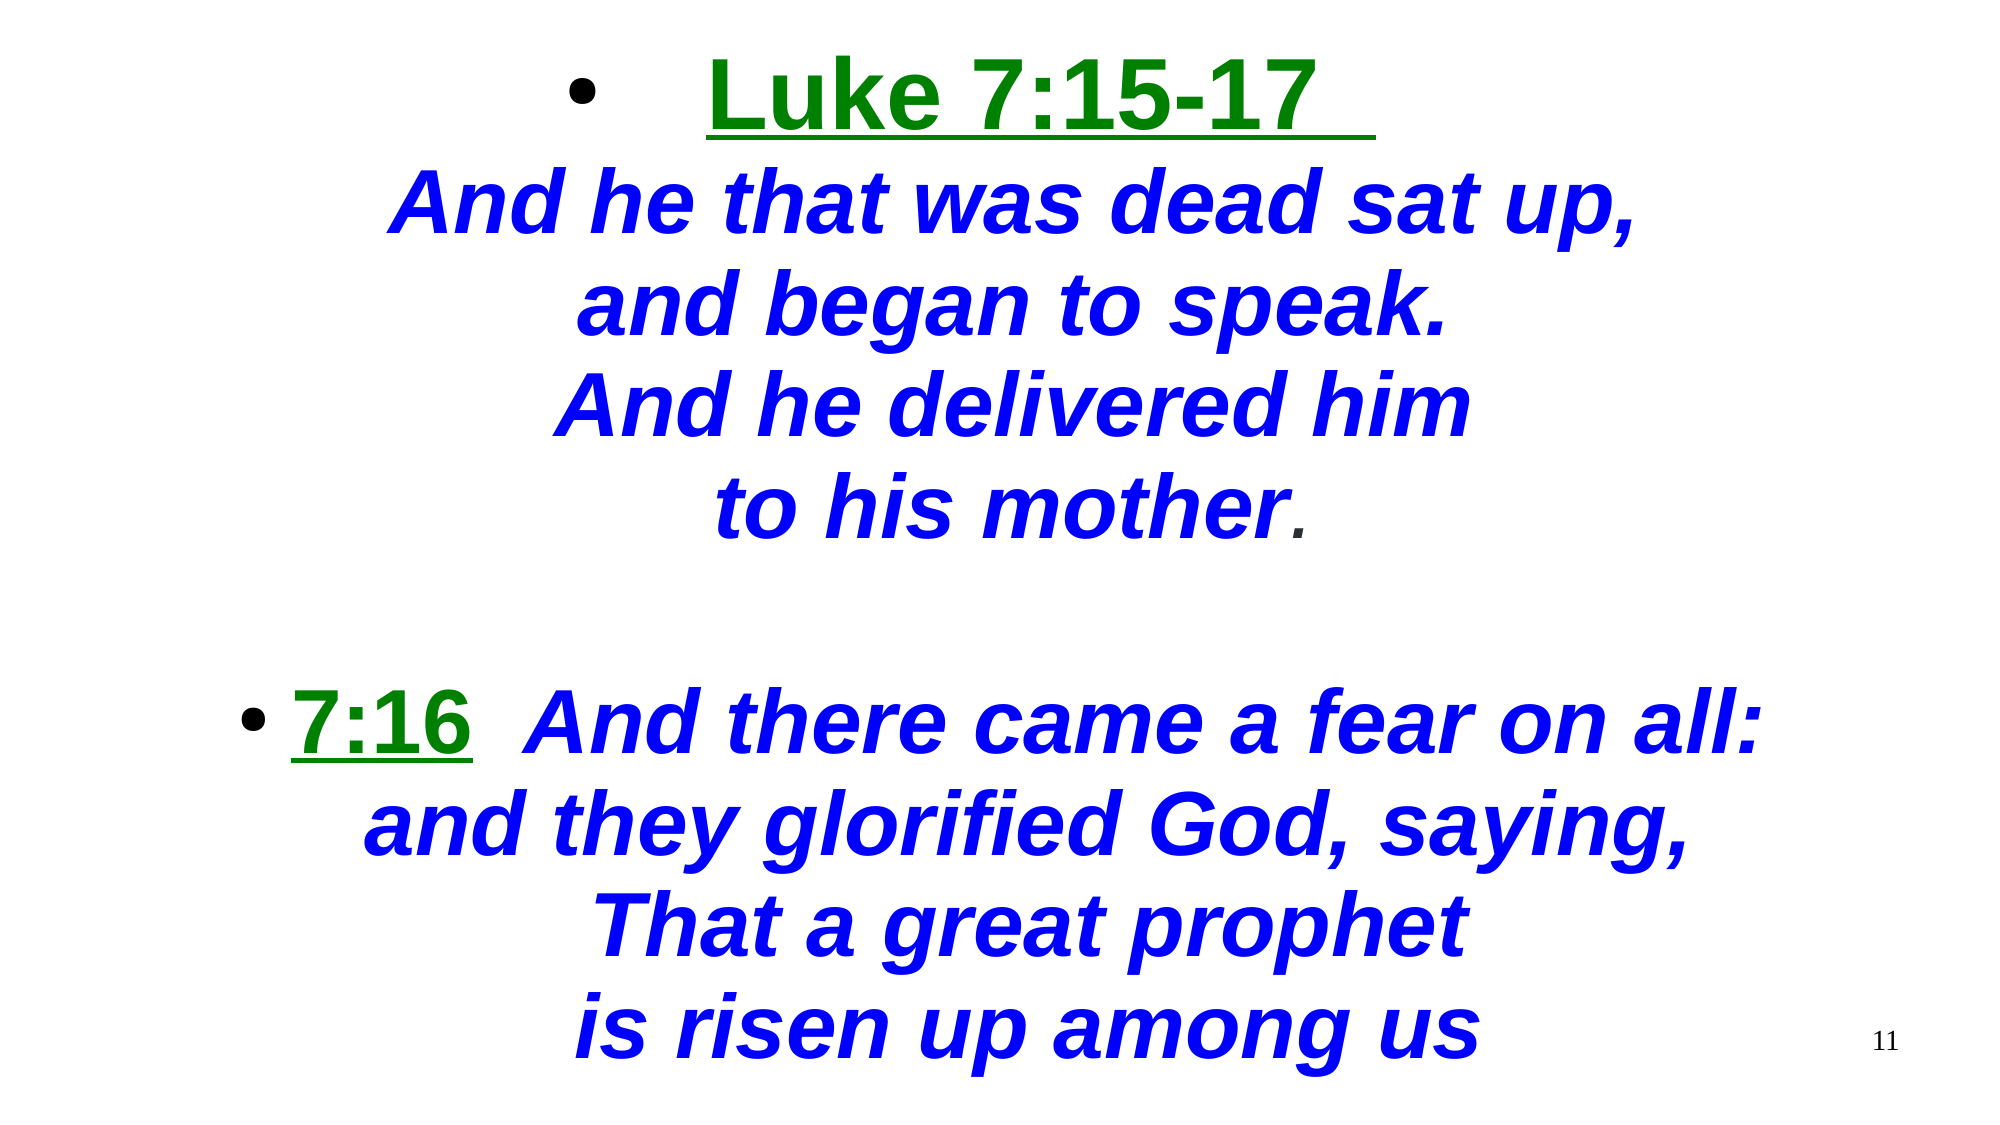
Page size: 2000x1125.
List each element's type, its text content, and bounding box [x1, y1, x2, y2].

list Luke 7:15-17 And he that was dead sat up, and began to speak. And he delivered him to his mother. 7:16 And there came a fear on all: and they glorified God, saying, That a great prophet is risen up among us [37, 37, 1988, 1088]
